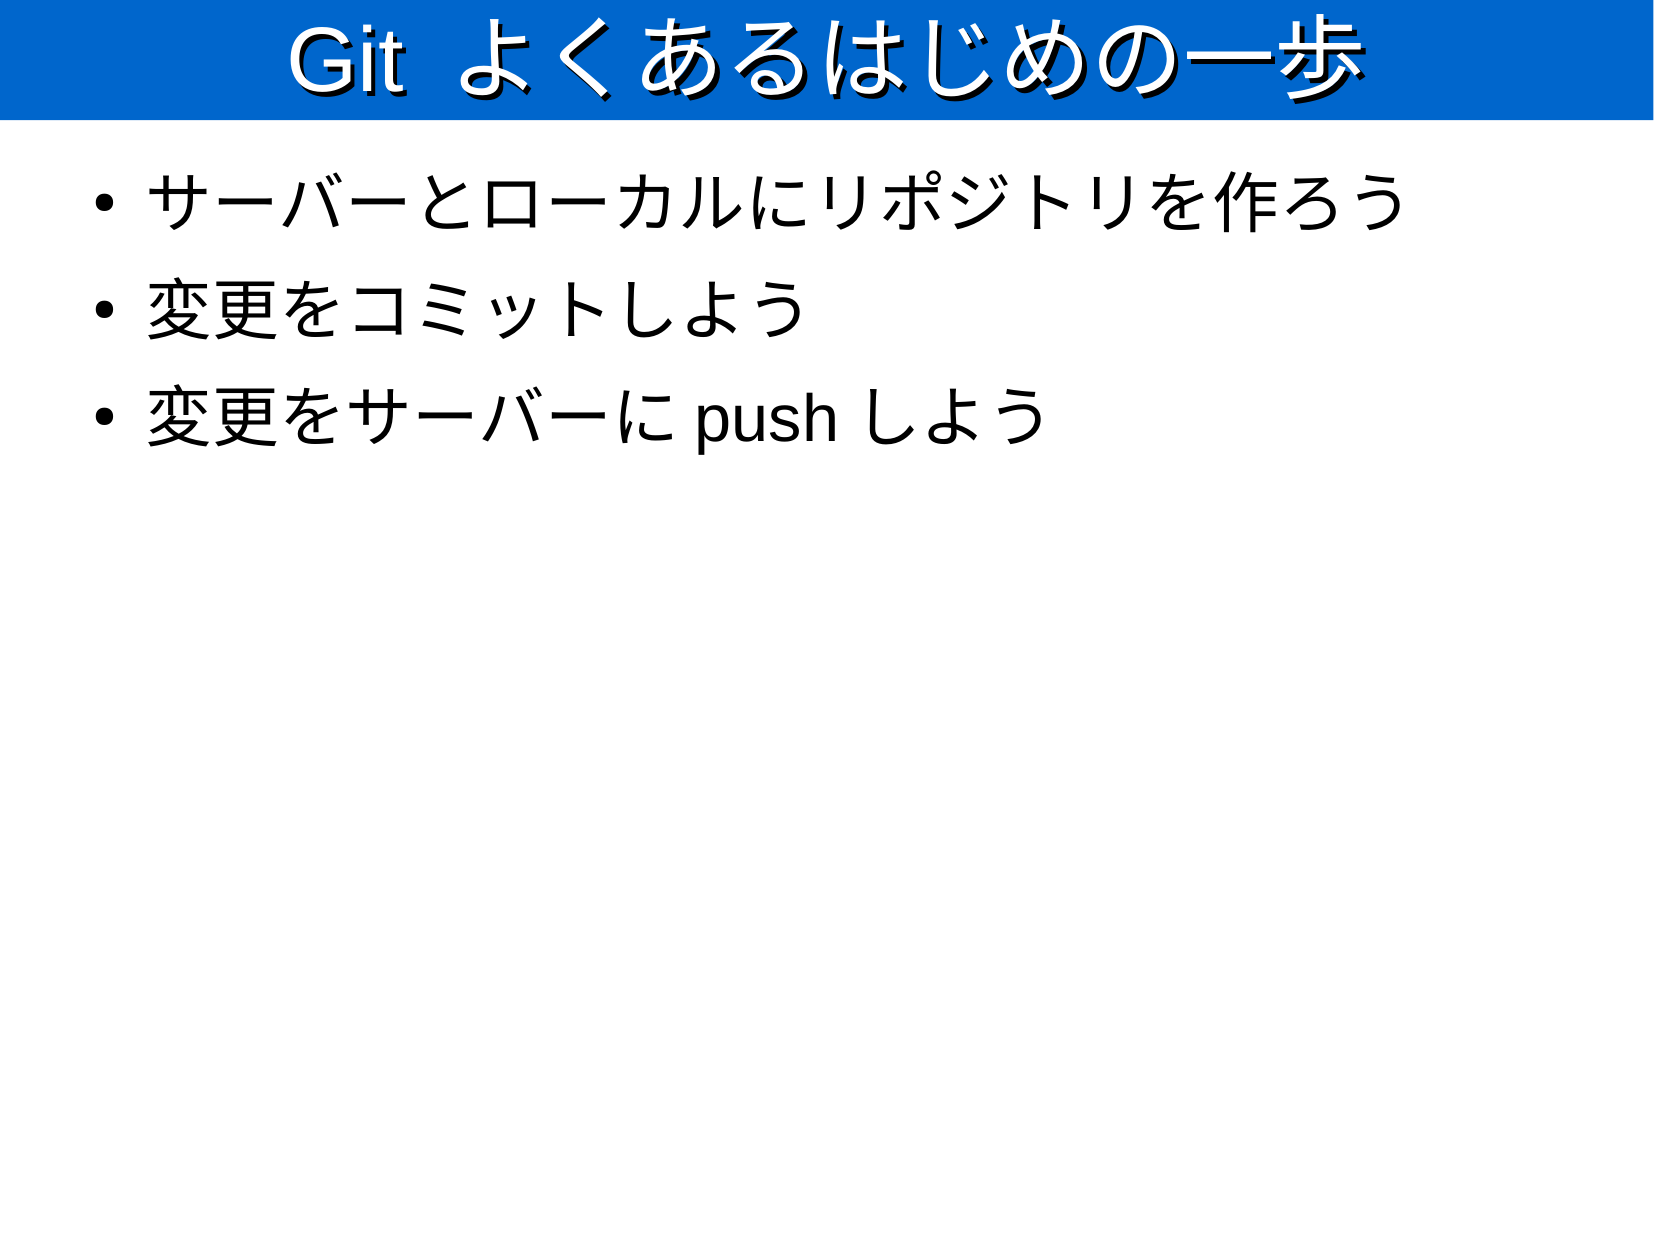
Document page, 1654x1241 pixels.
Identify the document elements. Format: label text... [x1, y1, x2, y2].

title Git よくあるはじめの一歩 [0, 0, 1654, 121]
list サーバーとローカルにリポジトリを作ろう 変更をコミットしよう 変更をサーバーにpushしよう [75, 165, 1576, 1171]
